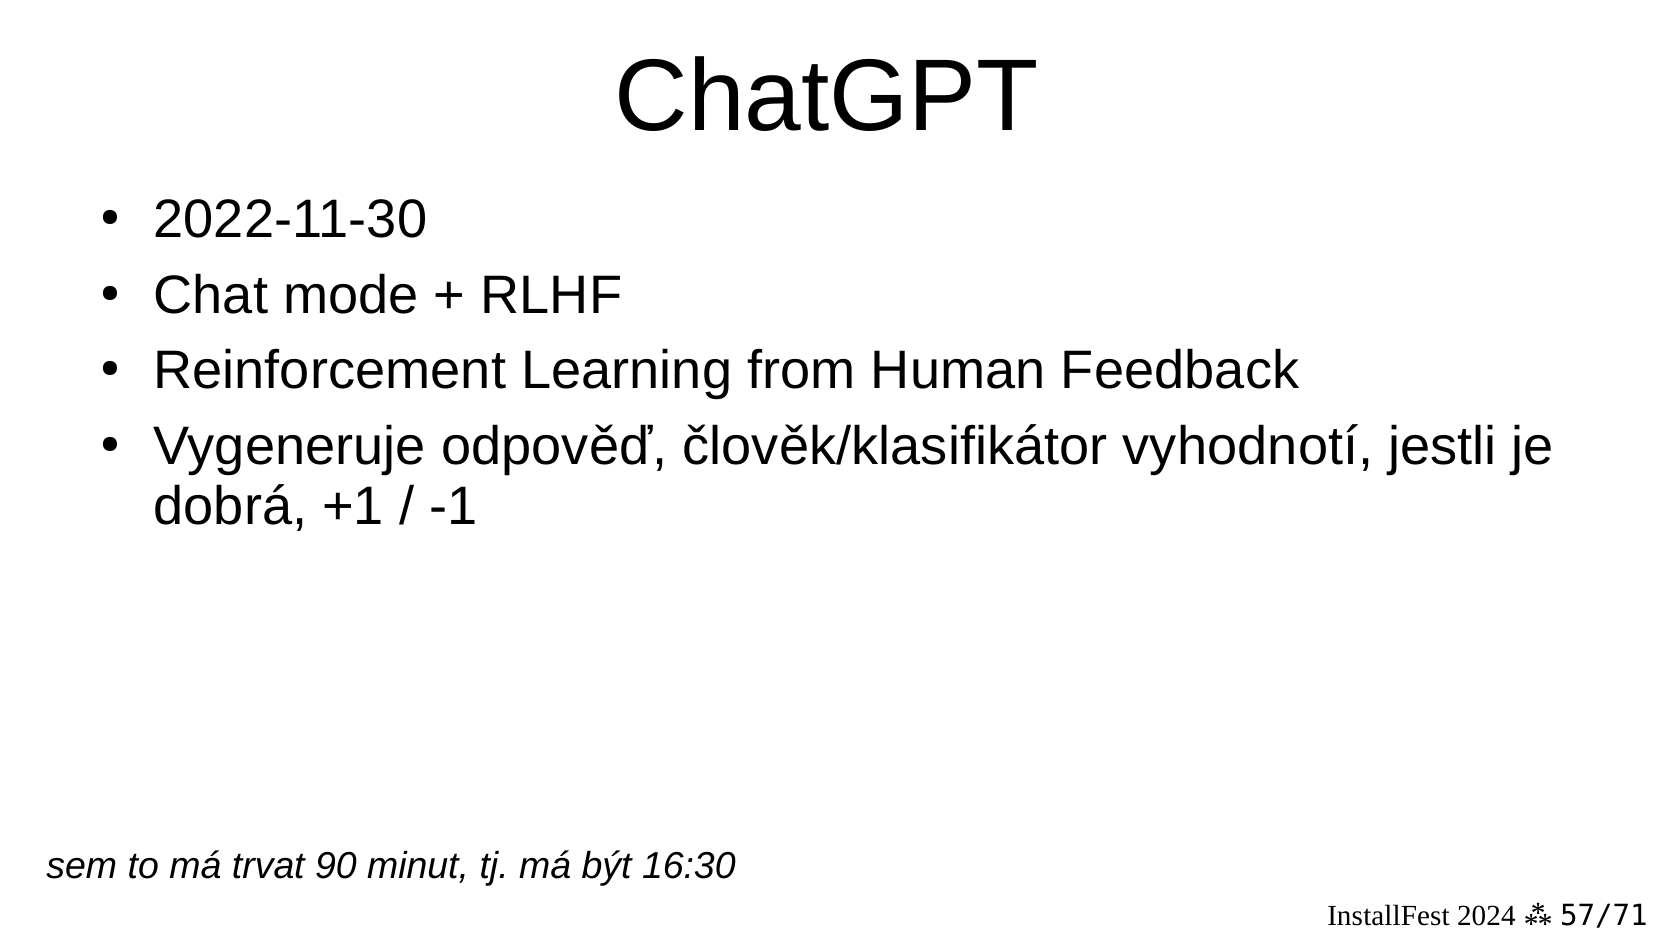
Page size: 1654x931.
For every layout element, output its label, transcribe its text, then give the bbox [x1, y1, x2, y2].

title ChatGPT [82, 38, 1571, 153]
list 2022-11-30 Chat mode + RLHF Reinforcement Learning from Human Feedback Vygeneruje odpověď, člověk/klasifikátor vyhodnotí, jestli je dobrá, +1 / -1 [82, 188, 1571, 788]
text_box sem to má trvat 90 minut, tj. má být 16:30 [31, 836, 752, 894]
